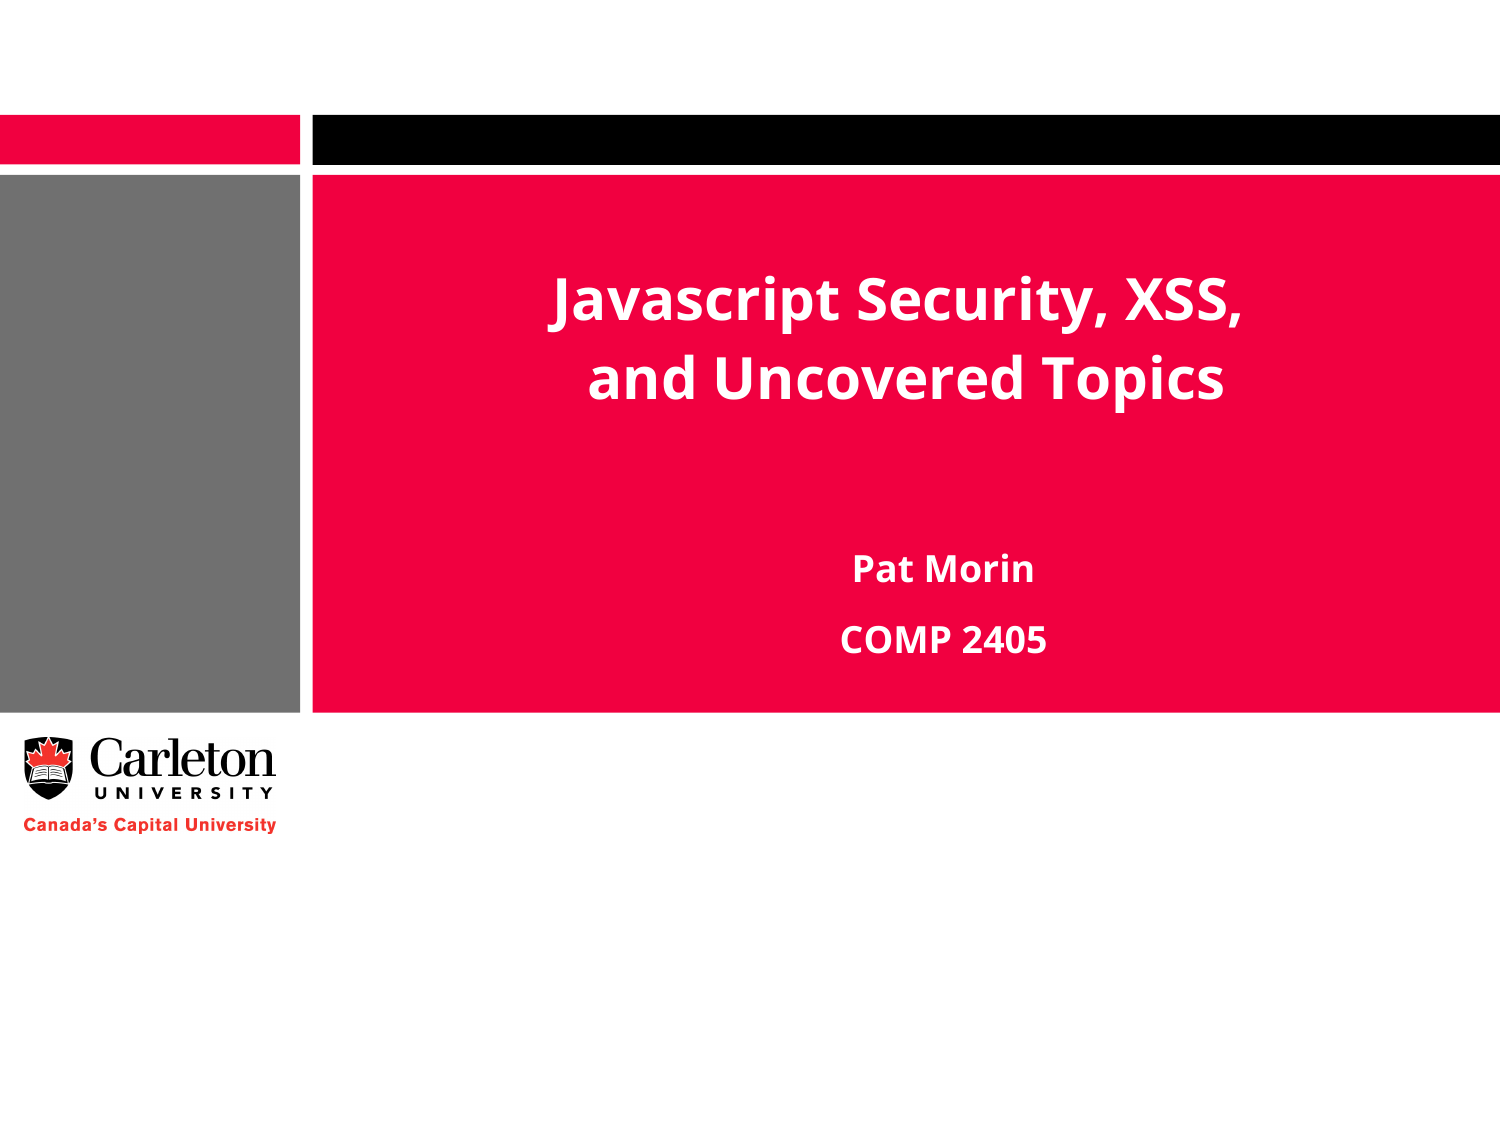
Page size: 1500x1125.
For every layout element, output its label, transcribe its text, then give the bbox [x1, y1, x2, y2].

title Javascript Security, XSS, and Uncovered Topics [312, 174, 1500, 501]
subtitle Pat Morin COMP 2405 [312, 524, 1500, 713]
picture [24, 737, 276, 834]
